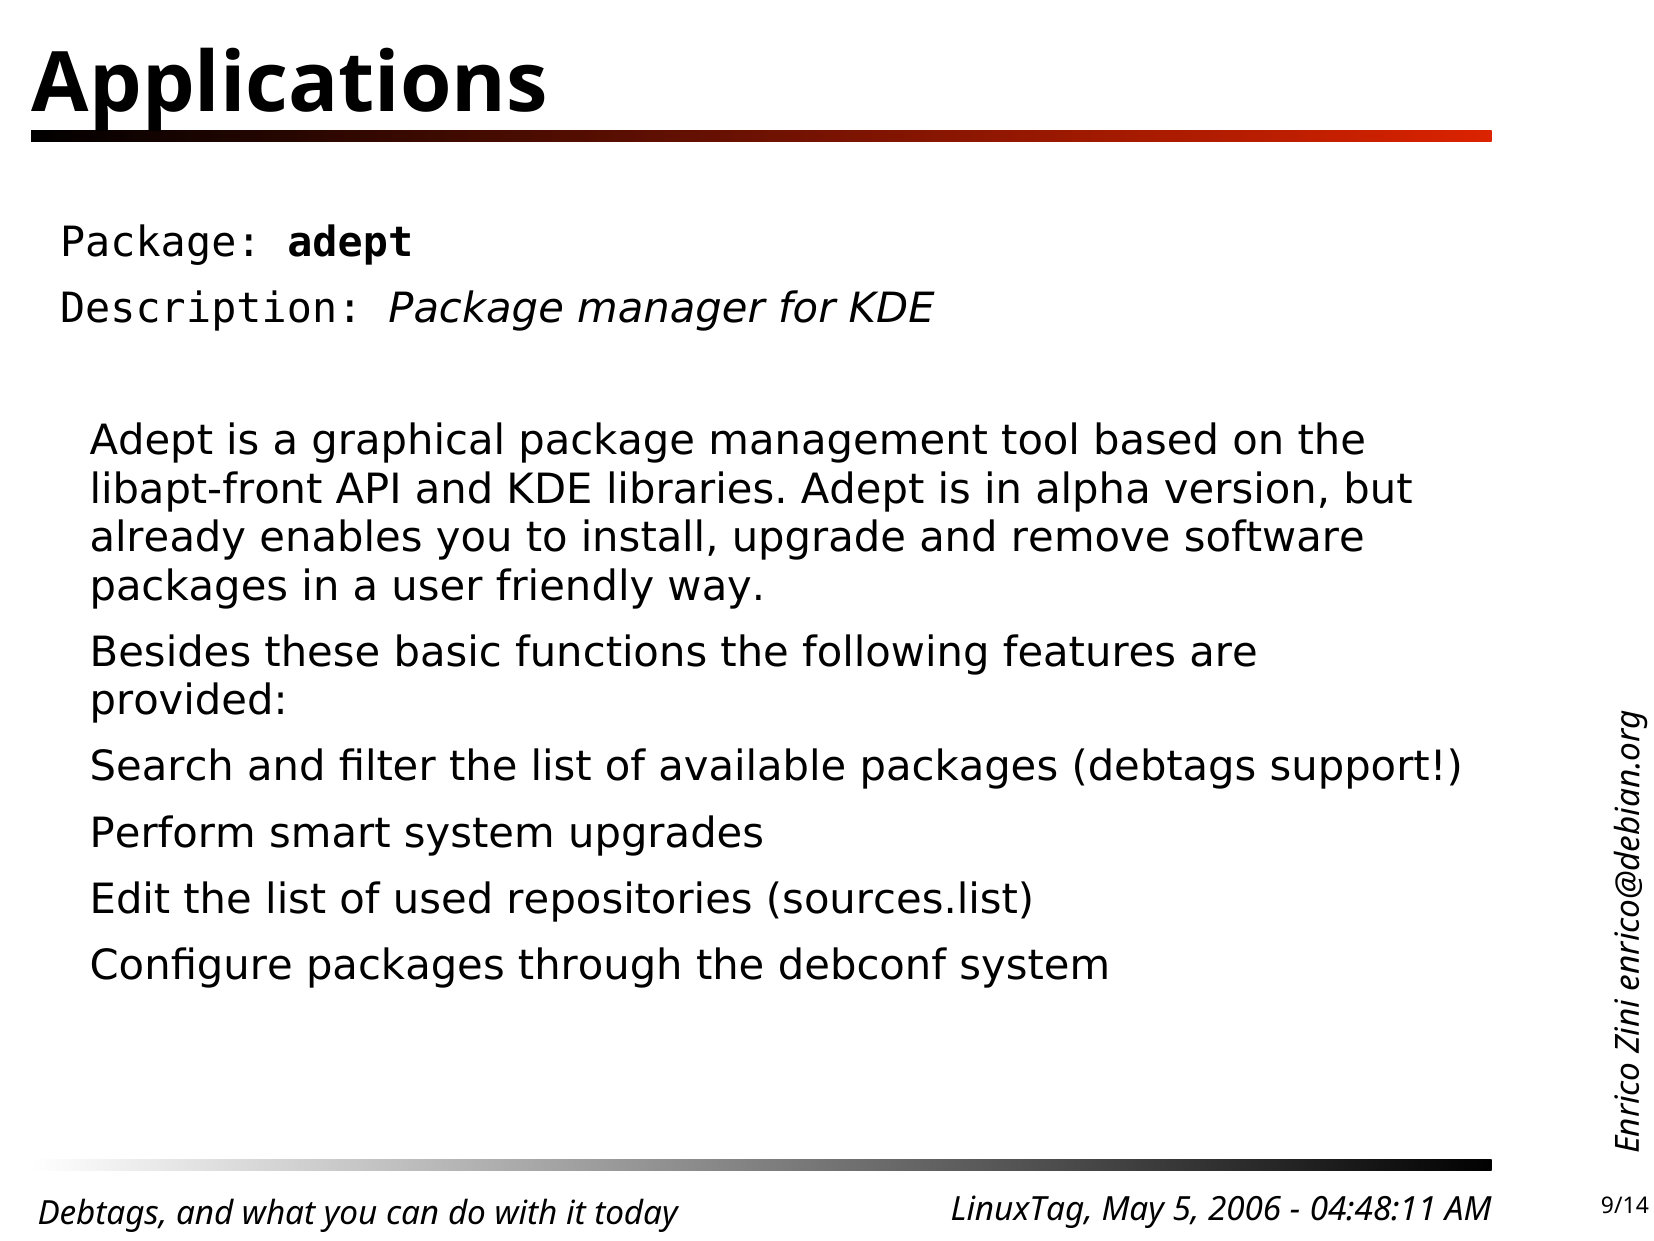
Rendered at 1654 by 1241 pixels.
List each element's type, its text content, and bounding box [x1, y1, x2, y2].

text_box Applications [31, 22, 1439, 159]
text_box Package: adept Description: Package manager for KDE Adept is a graphical package management tool based on the libapt-front API and KDE libraries. Adept is in alpha version, but already enables you to install, upgrade and remove software packages in a user friendly way. Besides these basic functions the following features are provided: Search and filter the list of available packages (debtags support!) Perform smart system upgrades Edit the list of used repositories (sources.list) Configure packages through the debconf system [60, 217, 1495, 1138]
